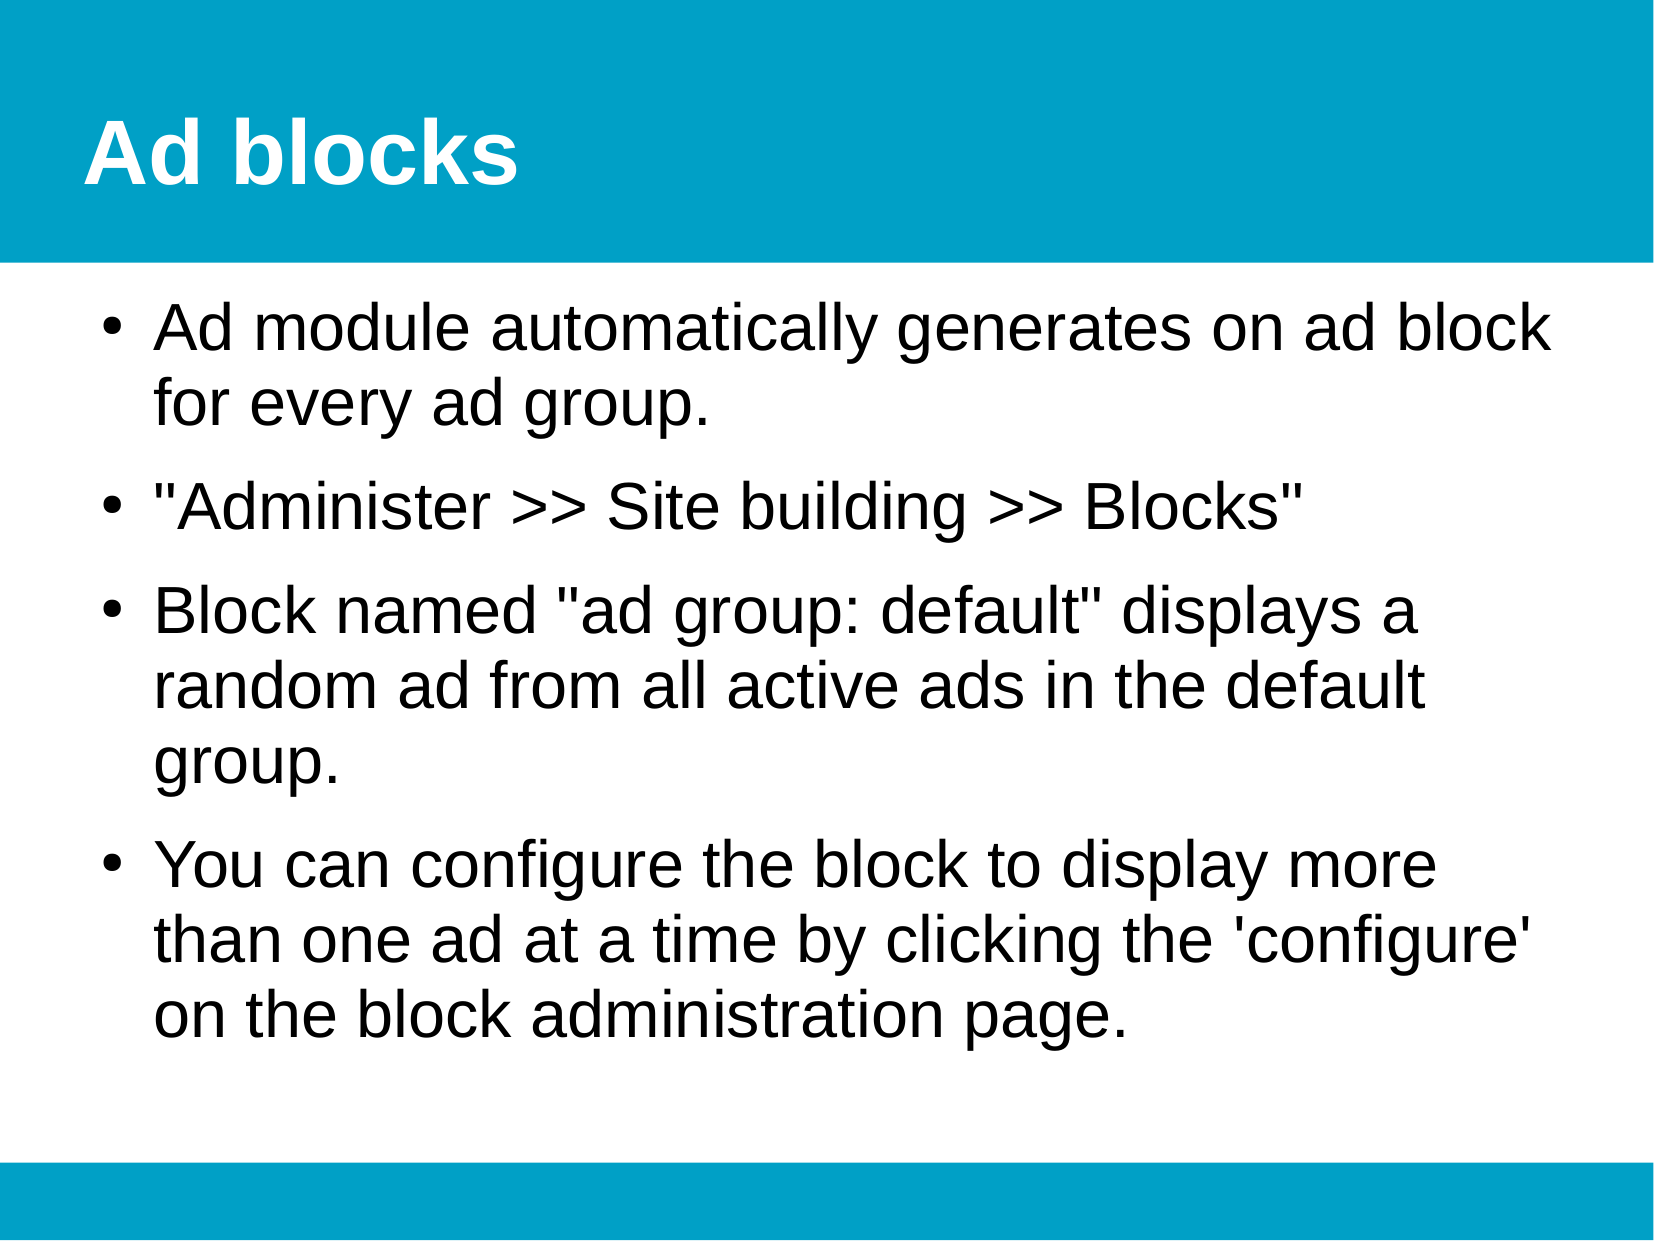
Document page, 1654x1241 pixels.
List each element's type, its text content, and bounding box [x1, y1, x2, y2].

title Ad blocks [82, 56, 1571, 250]
list Ad module automatically generates on ad block for every ad group. "Administer >> Site building >> Blocks" Block named "ad group: default" displays a random ad from all active ads in the default group. You can configure the block to display more than one ad at a time by clicking the 'configure' on the block administration page. [82, 290, 1571, 1094]
